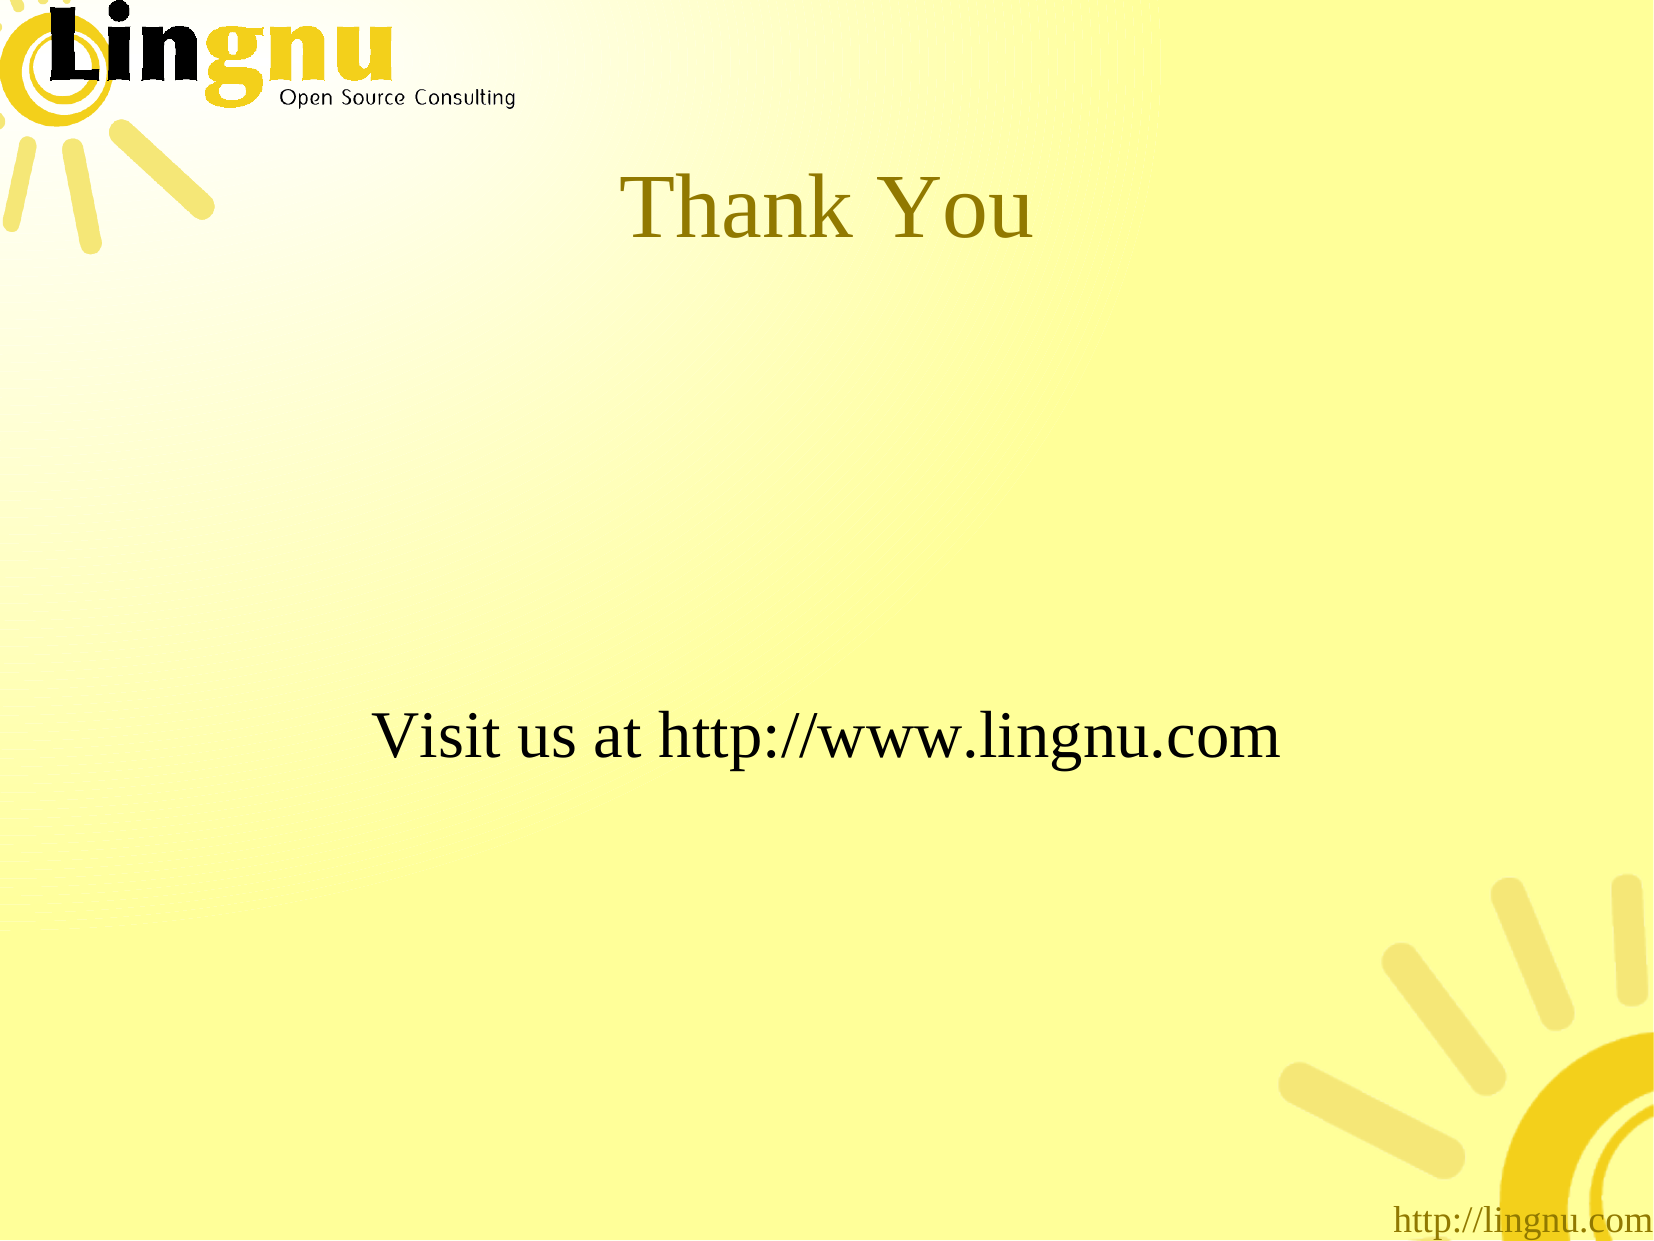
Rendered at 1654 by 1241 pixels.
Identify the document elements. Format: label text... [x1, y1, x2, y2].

picture [0, 0, 516, 256]
title Thank You [121, 102, 1534, 311]
picture [1256, 871, 1654, 1241]
subtitle Visit us at http://www.lingnu.com [121, 344, 1534, 1127]
